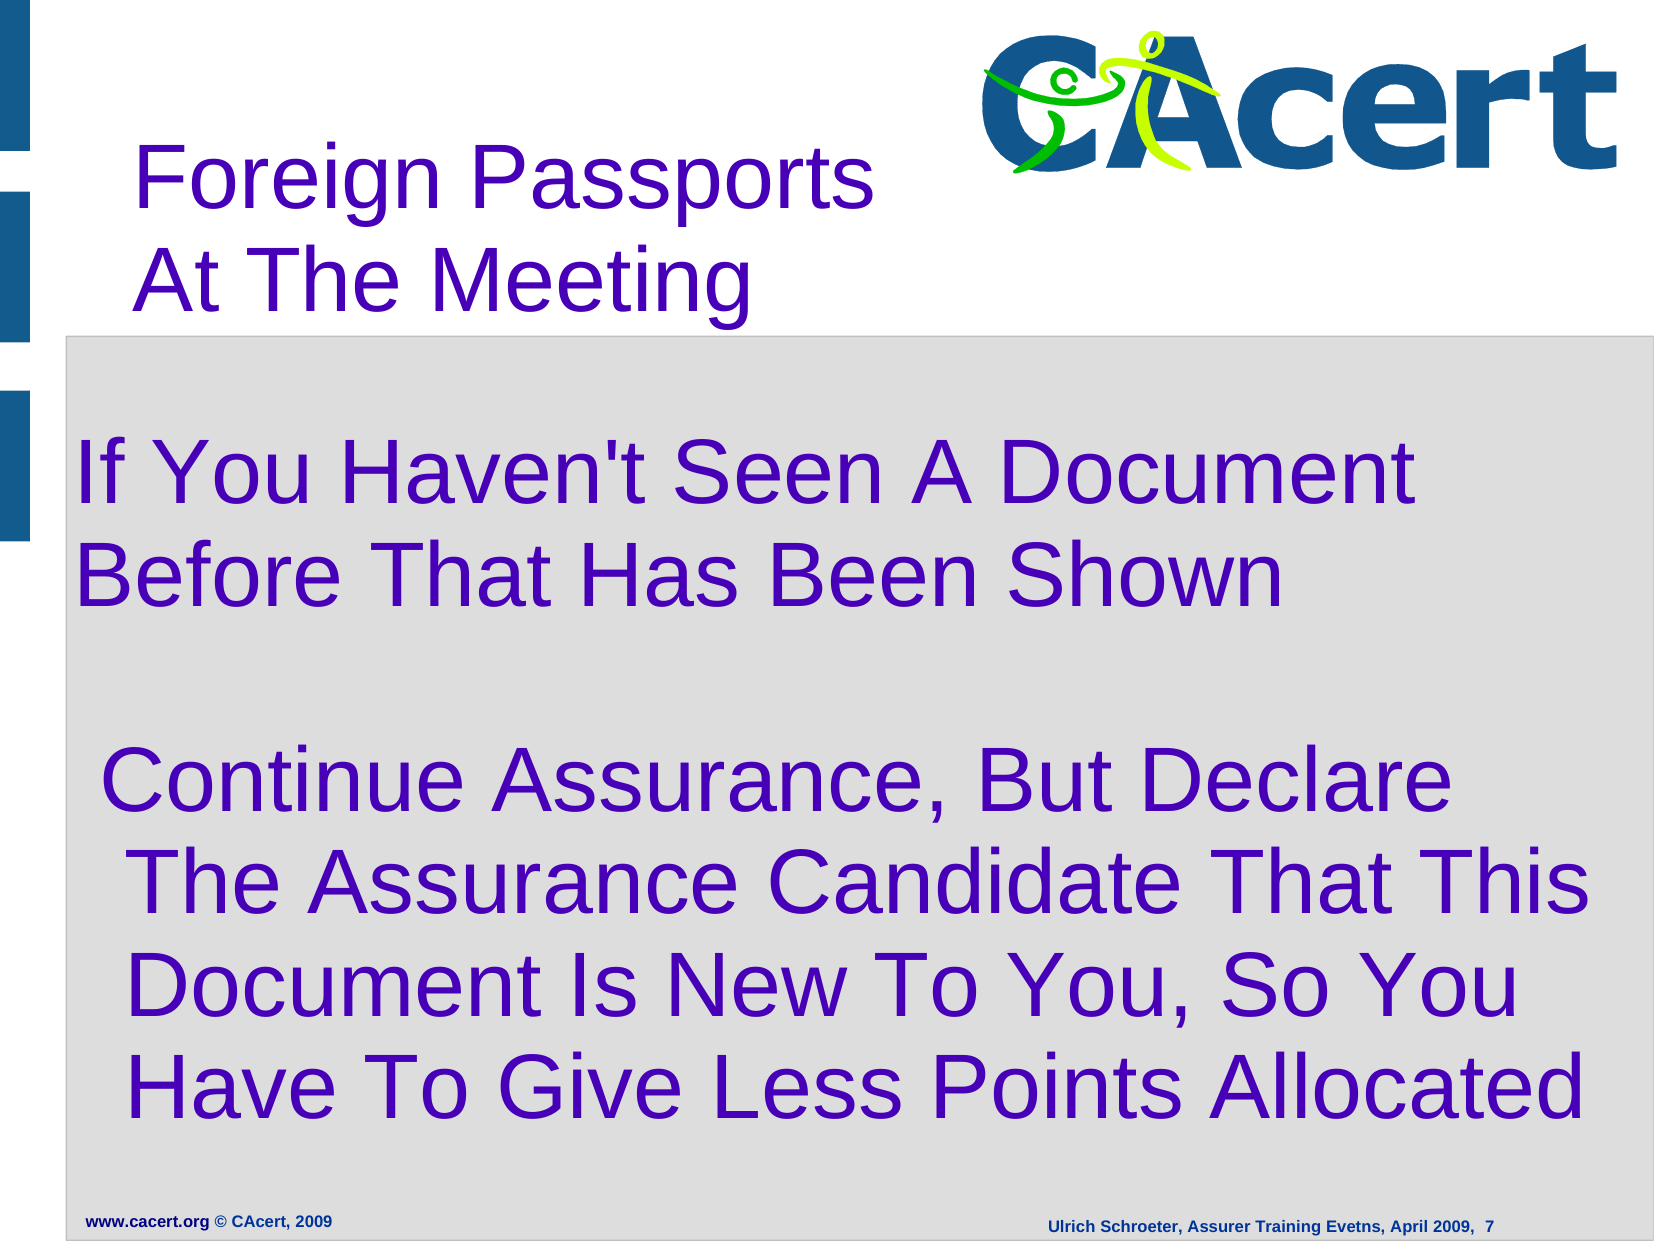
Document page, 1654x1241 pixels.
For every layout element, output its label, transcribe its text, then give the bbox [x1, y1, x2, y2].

text_box If You Haven't Seen A Document Before That Has Been Shown Continue Assurance, But Declare The Assurance Candidate That This Document Is New To You, So You Have To Give Less Points Allocated [59, 413, 1609, 1146]
text_box Foreign Passports At The Meeting [118, 118, 893, 339]
